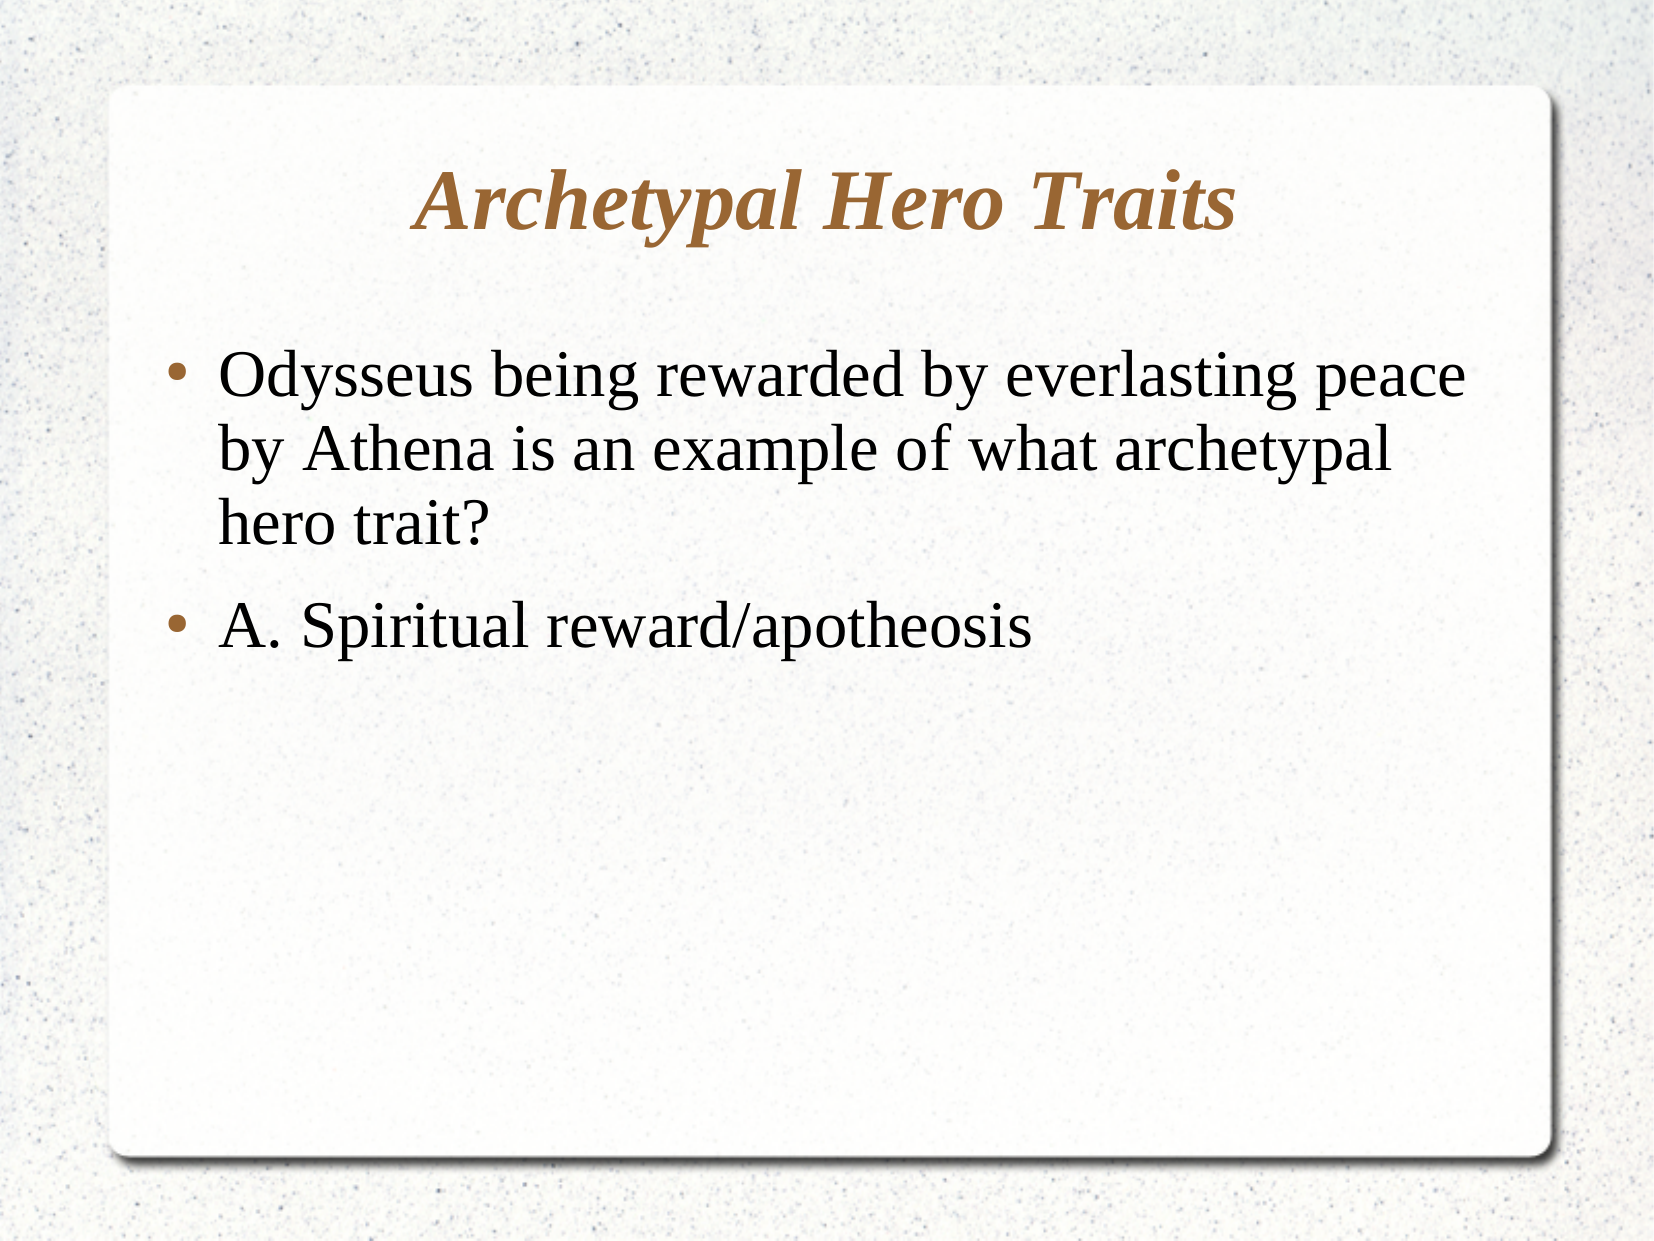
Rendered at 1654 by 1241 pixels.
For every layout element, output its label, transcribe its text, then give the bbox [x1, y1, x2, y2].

title Archetypal Hero Traits [118, 96, 1536, 304]
picture [0, 0, 1654, 1241]
list Odysseus being rewarded by everlasting peace by Athena is an example of what archetypal hero trait? A. Spiritual reward/apotheosis [147, 336, 1506, 987]
